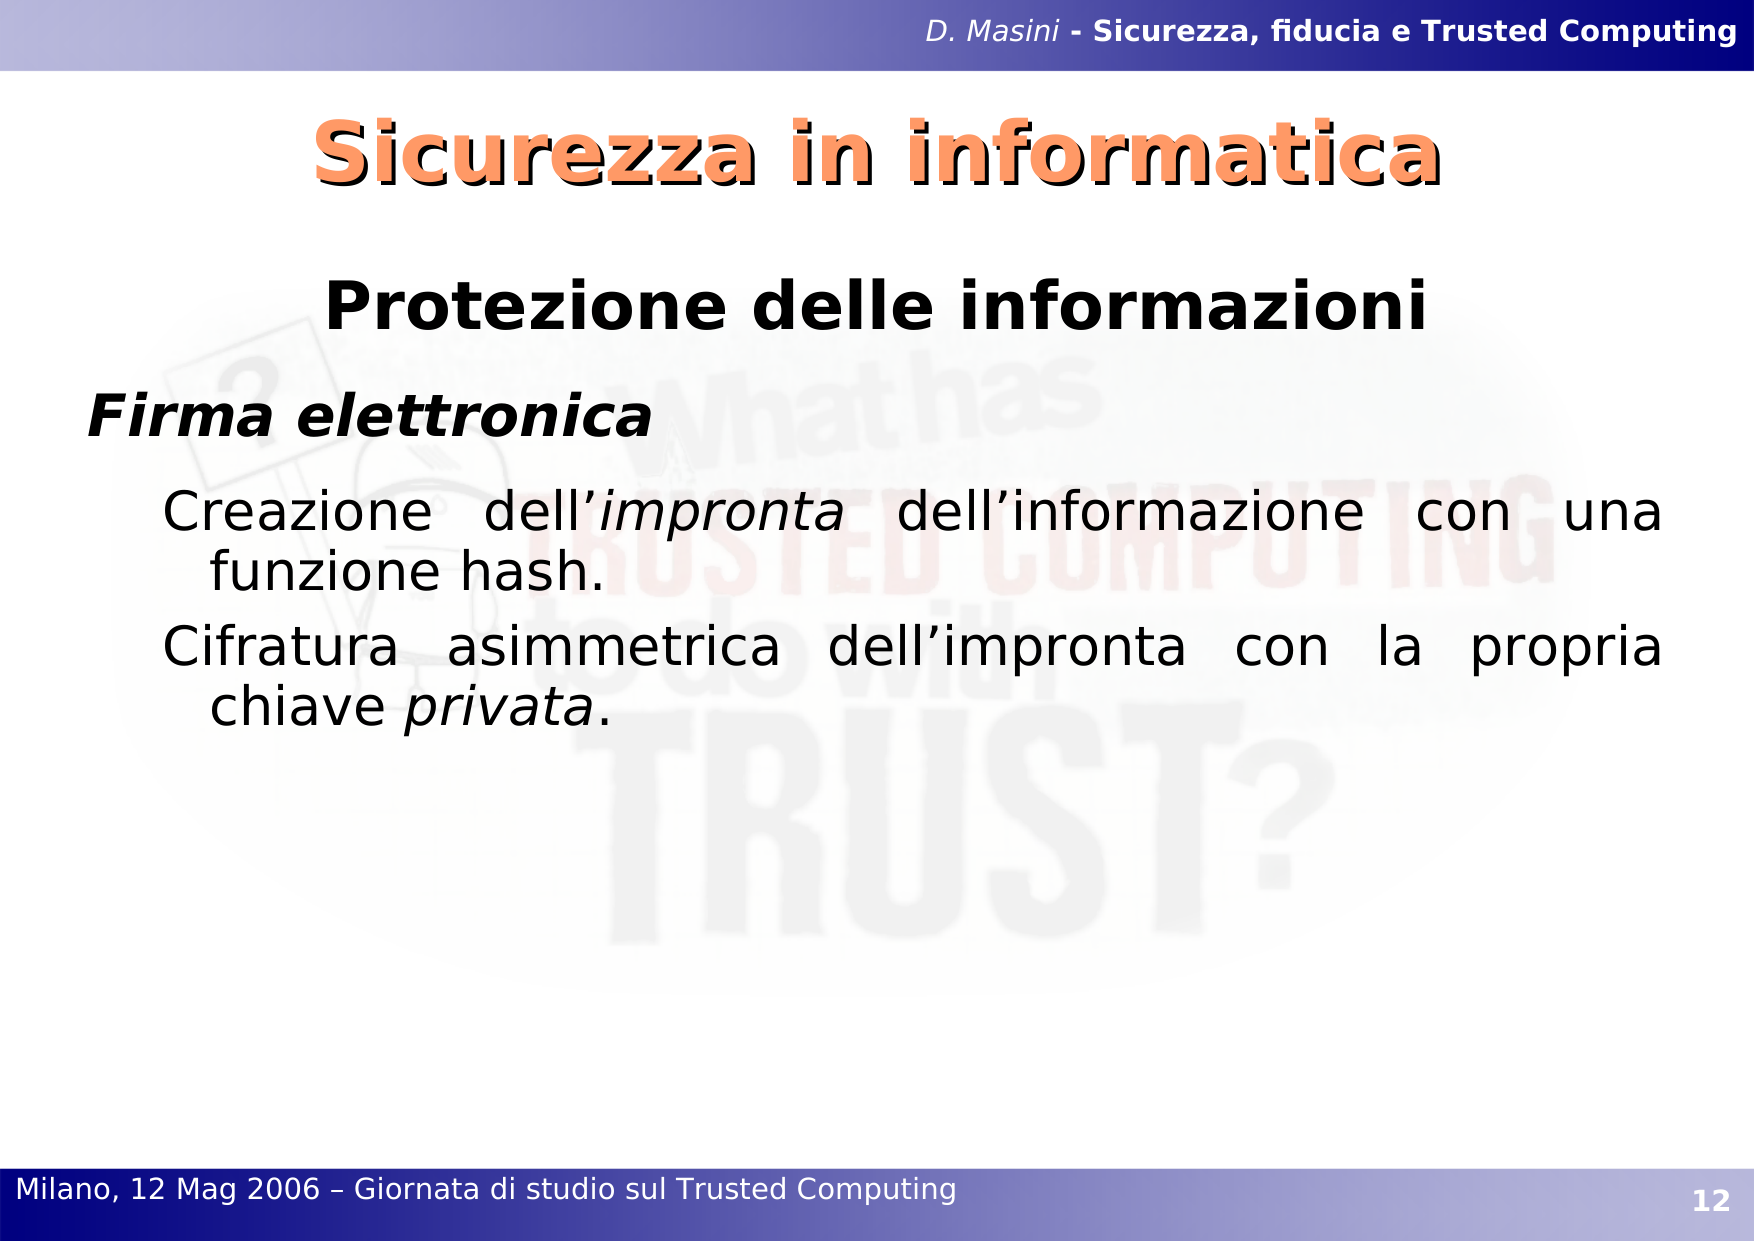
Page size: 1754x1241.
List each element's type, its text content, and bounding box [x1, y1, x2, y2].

list Protezione delle informazioni Firma elettronica Creazione dell’impronta dell’informazione con una funzione hash. Cifratura asimmetrica dell’impronta con la propria chiave privata. [87, 269, 1667, 1108]
text_box Milano, 12 Mag 2006 – Giornata di studio sul Trusted Computing [0, 1175, 1314, 1234]
picture [0, 0, 1754, 1241]
title Sicurezza in informatica [87, 49, 1667, 257]
text_box D. Masini - Sicurezza, fiducia e Trusted Computing [602, 7, 1754, 63]
text_box <numero> [1641, 1185, 1732, 1223]
